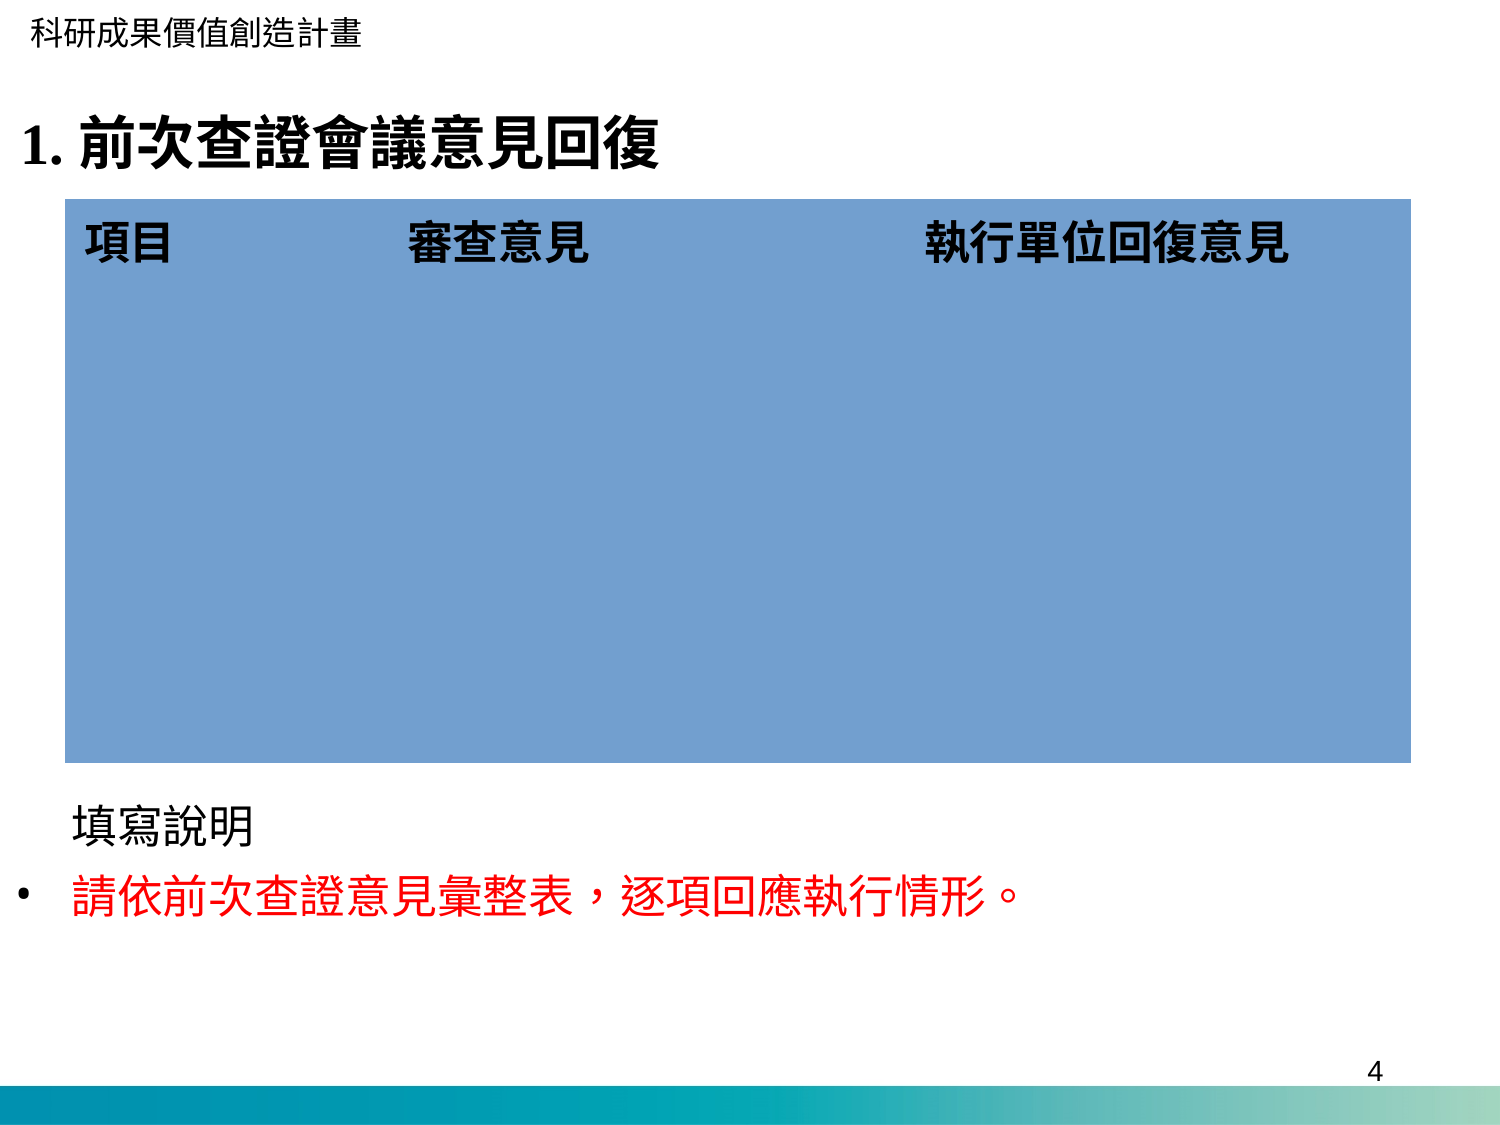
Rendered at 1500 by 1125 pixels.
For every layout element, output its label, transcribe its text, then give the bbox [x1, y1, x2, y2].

table_header 審查意見 [195, 199, 803, 272]
table_cell [803, 272, 1411, 398]
list 填寫說明 請依前次查證意見彙整表，逐項回應執行情形。 [0, 788, 1351, 1020]
table_cell [803, 651, 1411, 763]
table_cell [803, 398, 1411, 525]
text_box 3 [1352, 1044, 1500, 1123]
table_cell [195, 272, 803, 398]
table_header 項目 [65, 199, 195, 272]
table_header 執行單位回復意見 [803, 199, 1411, 272]
text_box 1.前次查證會議意見回復 [5, 98, 670, 185]
table_cell [65, 525, 195, 651]
table_cell [65, 272, 195, 398]
table_cell [65, 398, 195, 525]
table_cell [65, 651, 195, 763]
table_cell [195, 398, 803, 525]
table_cell [803, 525, 1411, 651]
table_cell [195, 651, 803, 763]
table_cell [195, 525, 803, 651]
